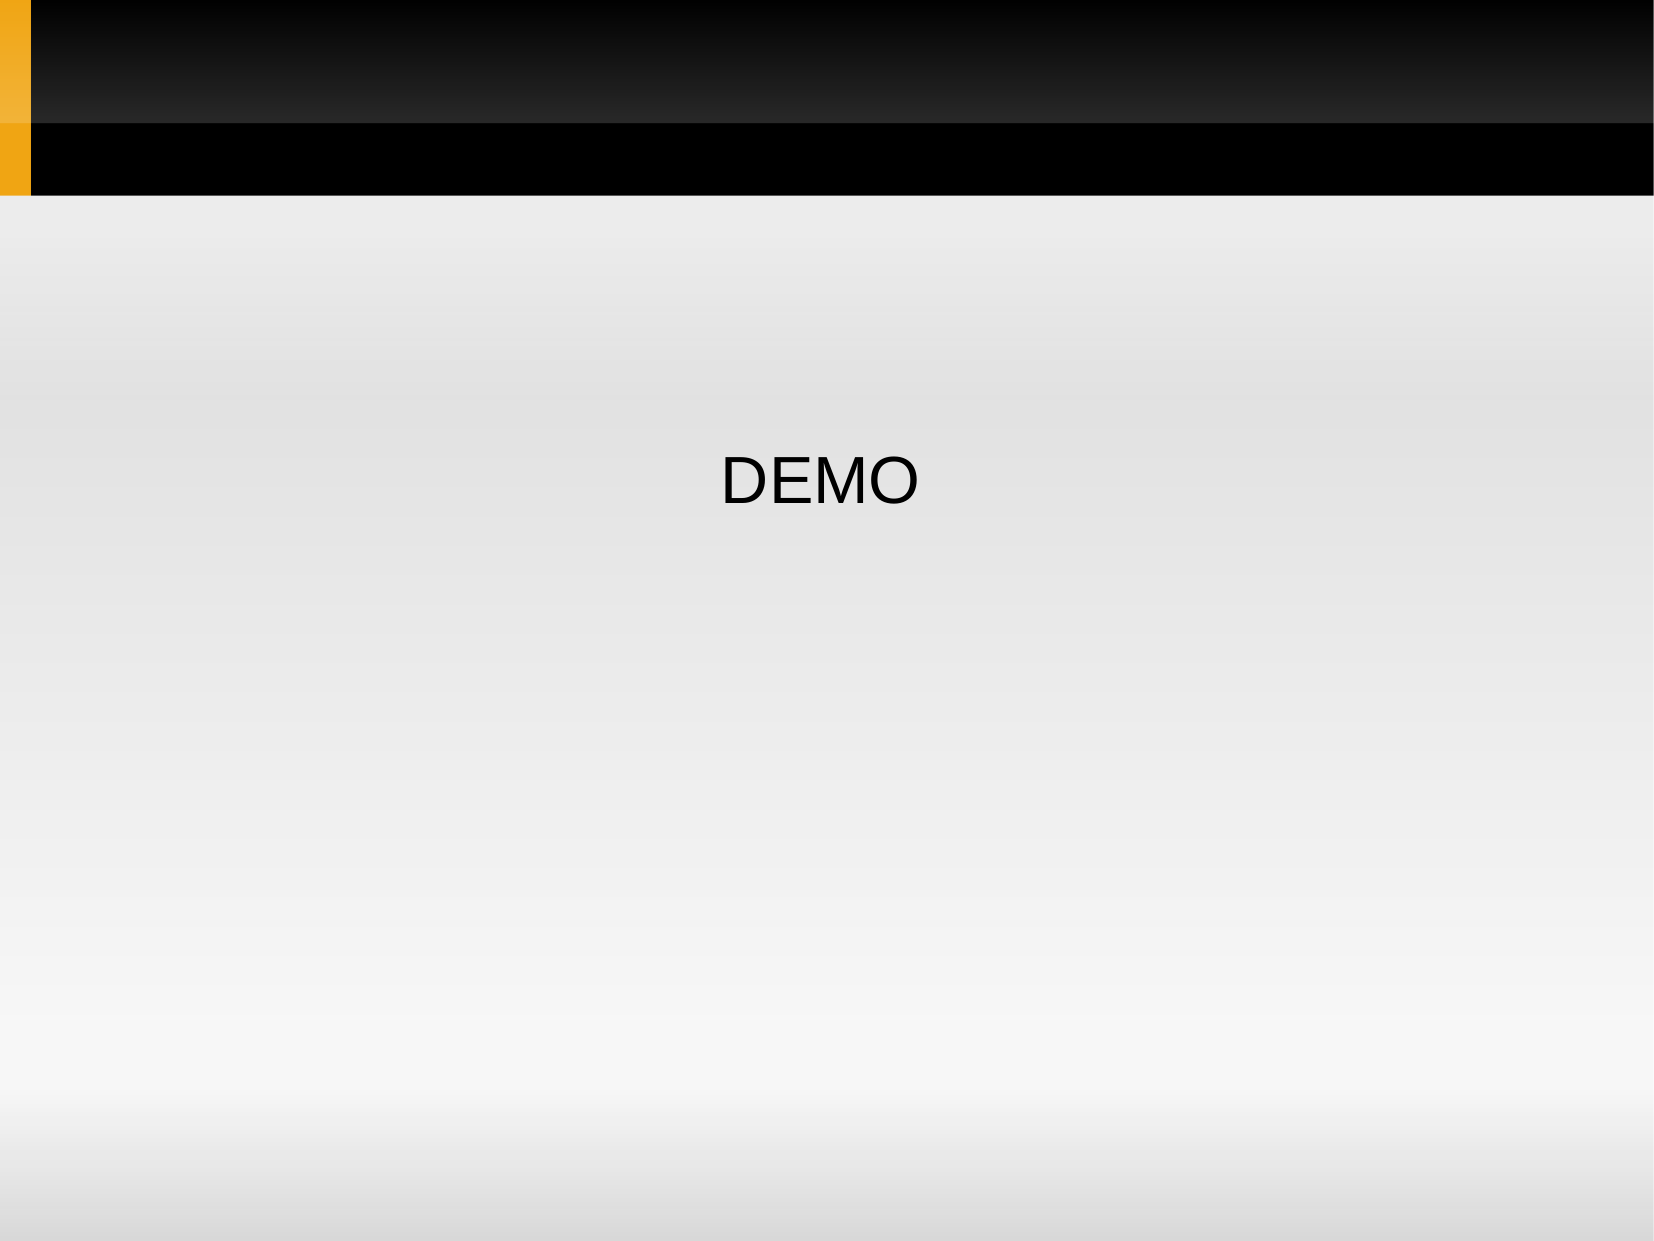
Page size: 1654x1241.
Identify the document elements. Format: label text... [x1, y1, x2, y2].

subtitle DEMO [76, 0, 1565, 1109]
picture [0, 0, 1654, 1241]
